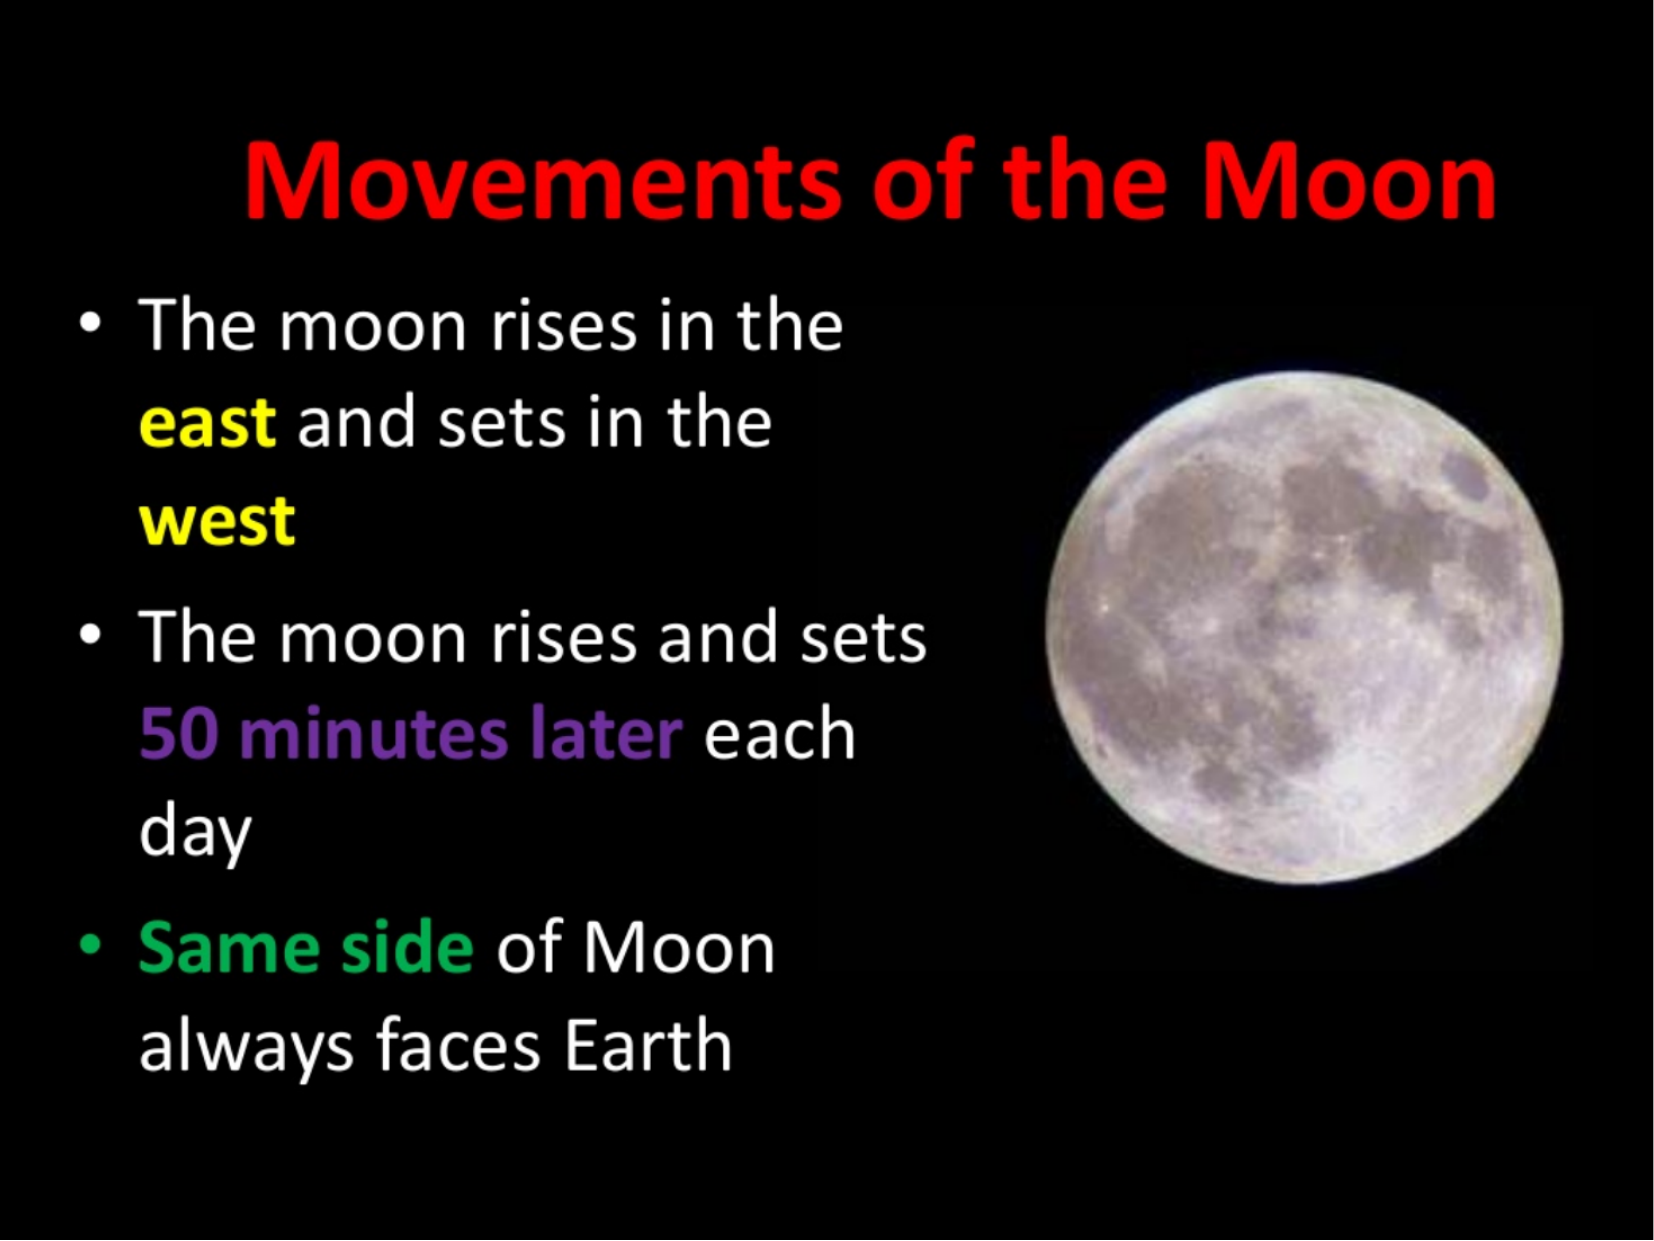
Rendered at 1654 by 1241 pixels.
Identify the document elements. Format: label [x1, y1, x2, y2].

picture [60, 119, 1593, 1110]
